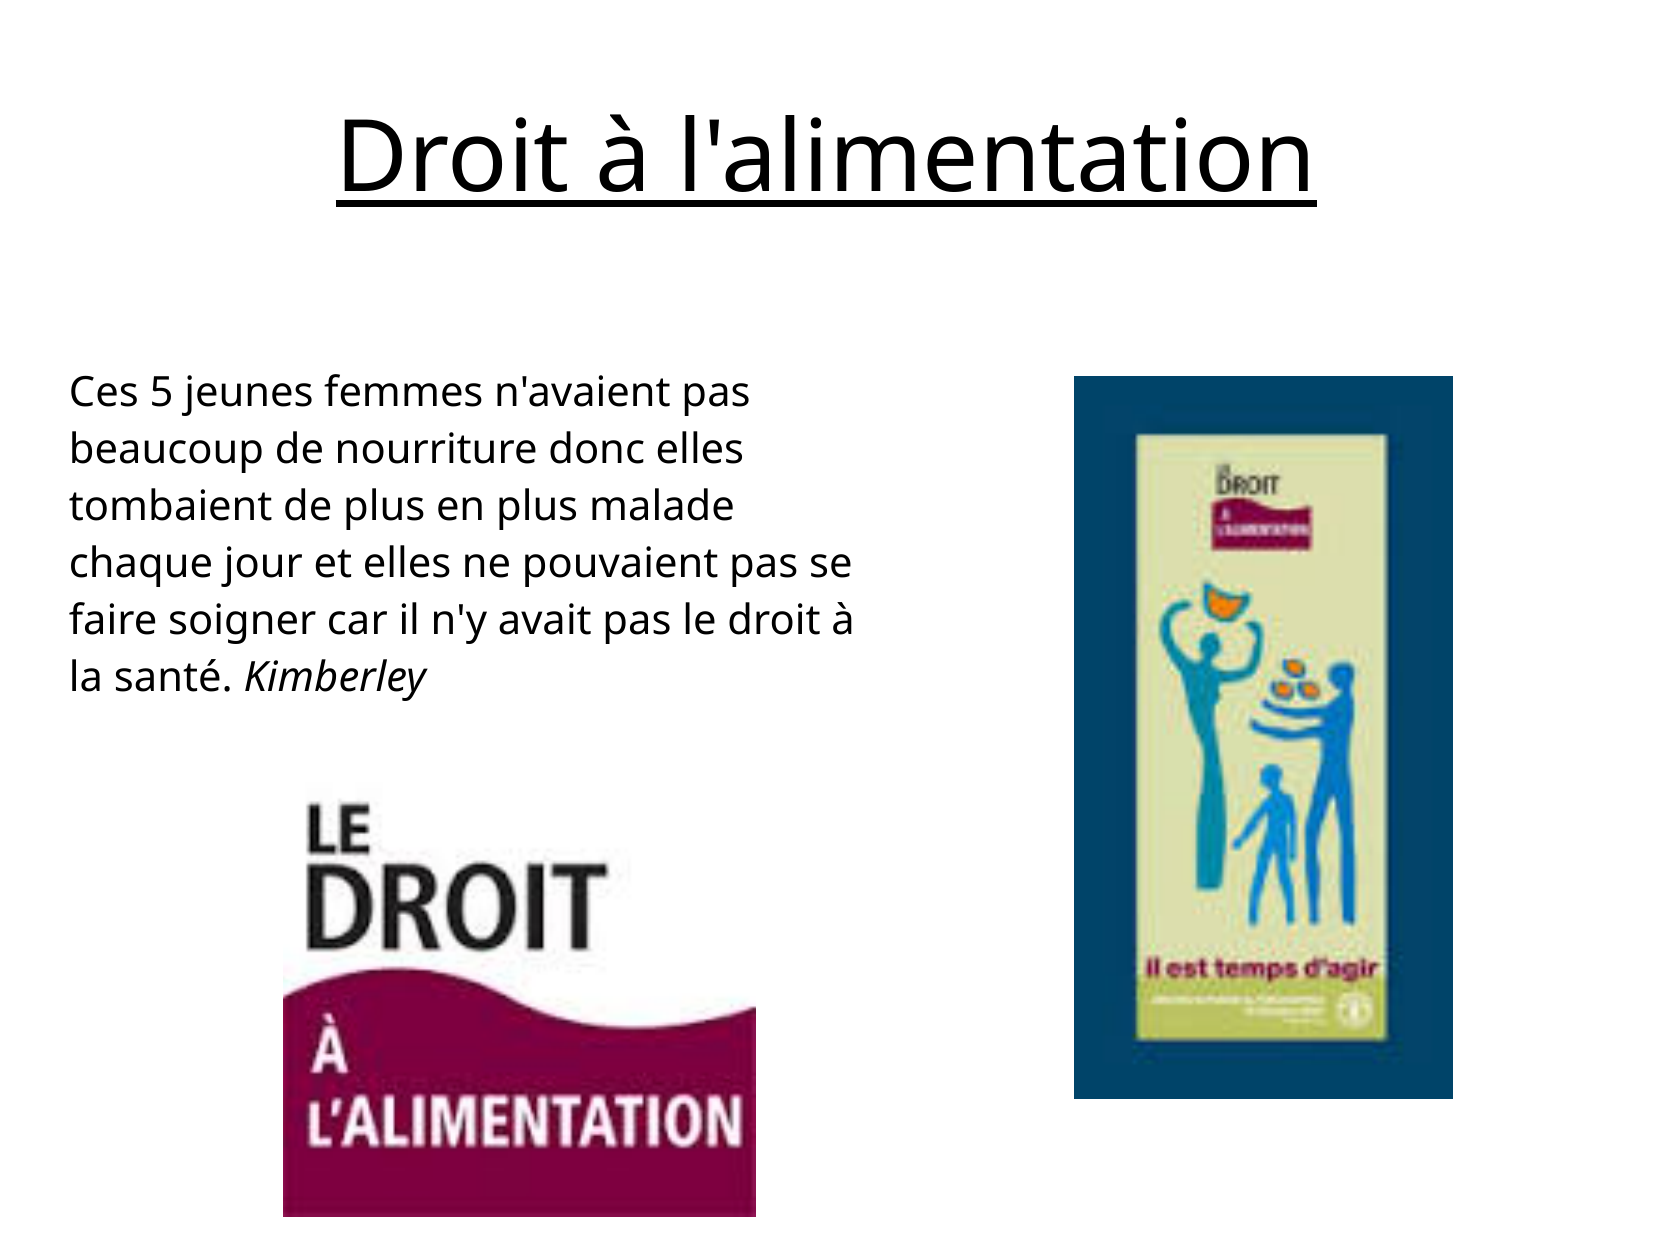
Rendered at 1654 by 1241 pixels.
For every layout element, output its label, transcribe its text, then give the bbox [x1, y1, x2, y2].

picture [1074, 376, 1453, 1099]
picture [283, 756, 756, 1217]
text_box [35, 295, 1642, 411]
text_box Ces 5 jeunes femmes n'avaient pas beaucoup de nourriture donc elles tombaient de plus en plus malade chaque jour et elles ne pouvaient pas se faire soigner car il n'y avait pas le droit à la santé. Kimberley [54, 354, 891, 756]
title Droit à l'alimentation [82, 49, 1571, 257]
